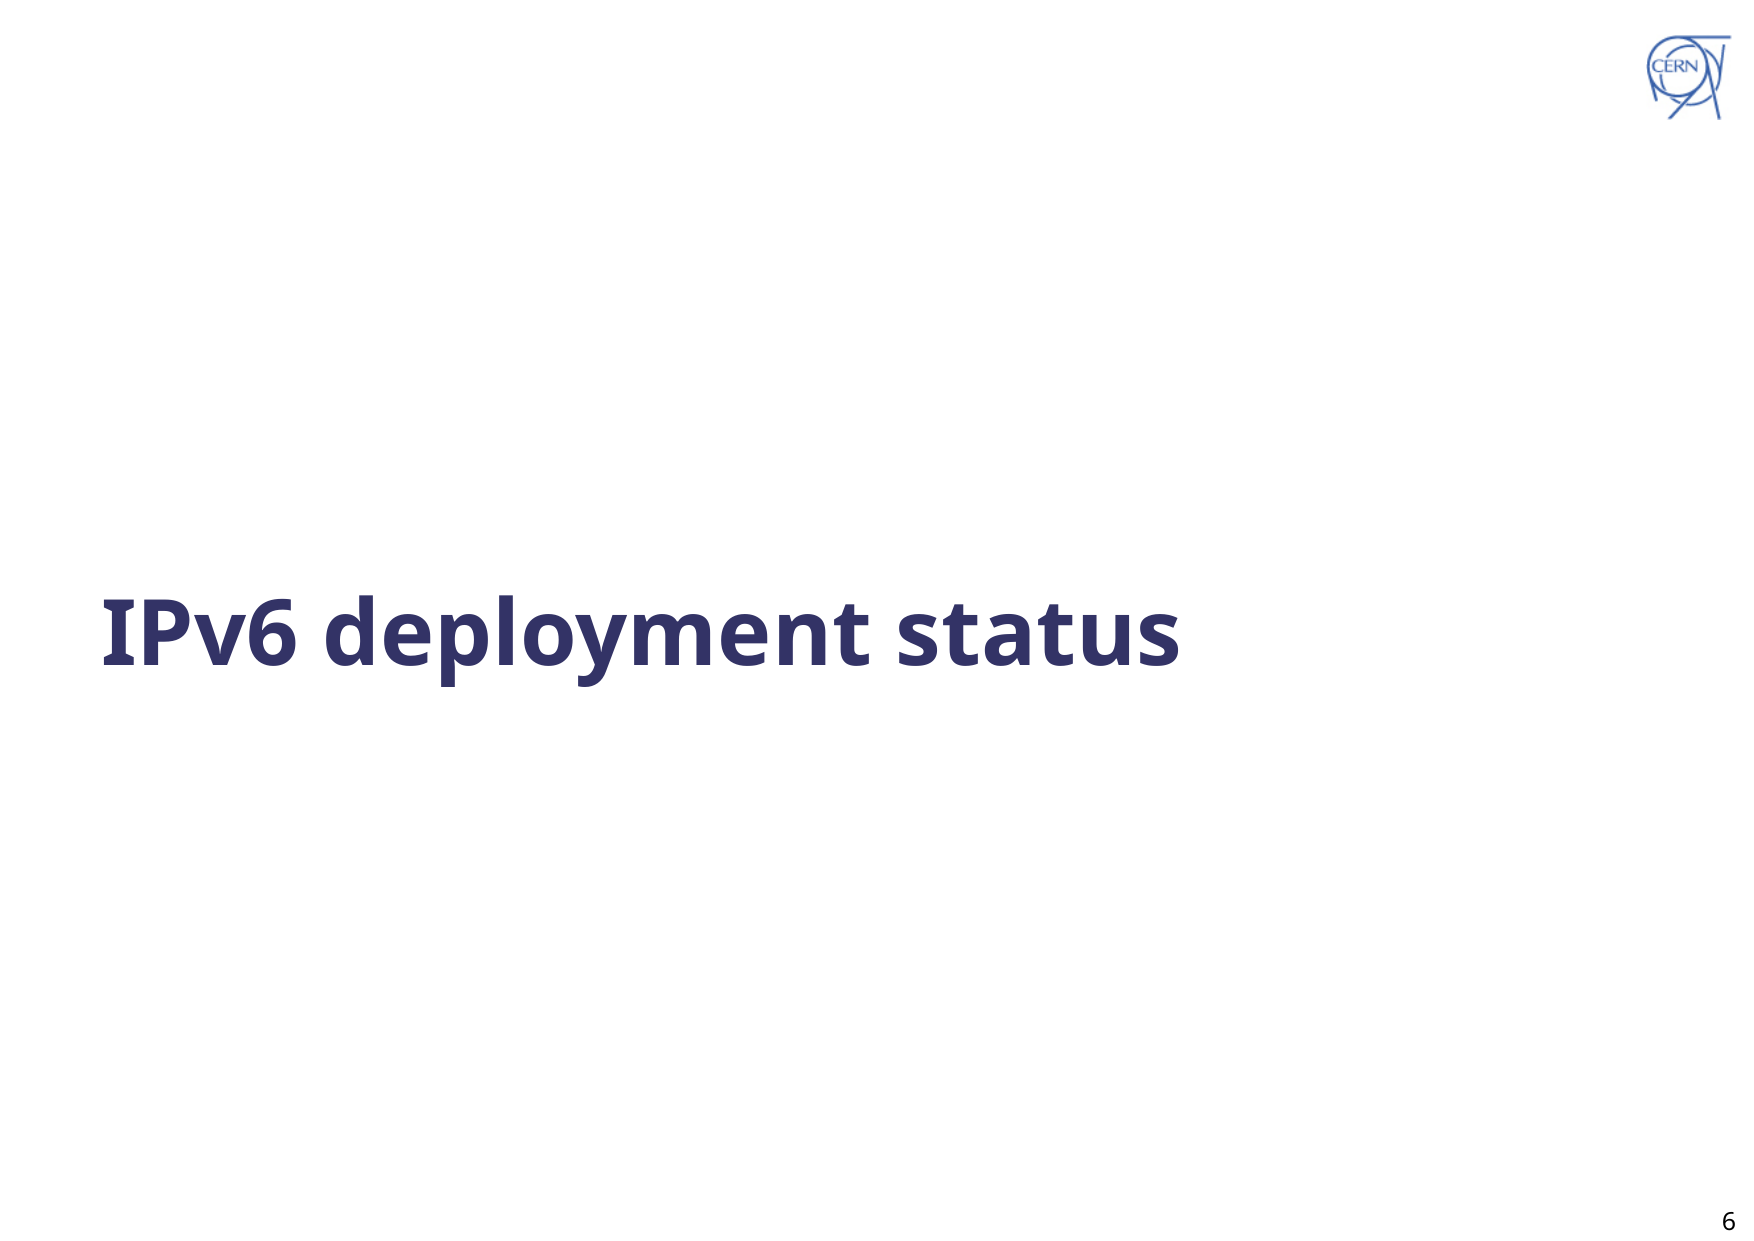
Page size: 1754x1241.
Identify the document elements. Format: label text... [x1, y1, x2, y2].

title IPv6 deployment status [101, 540, 1658, 721]
picture [1646, 34, 1732, 120]
